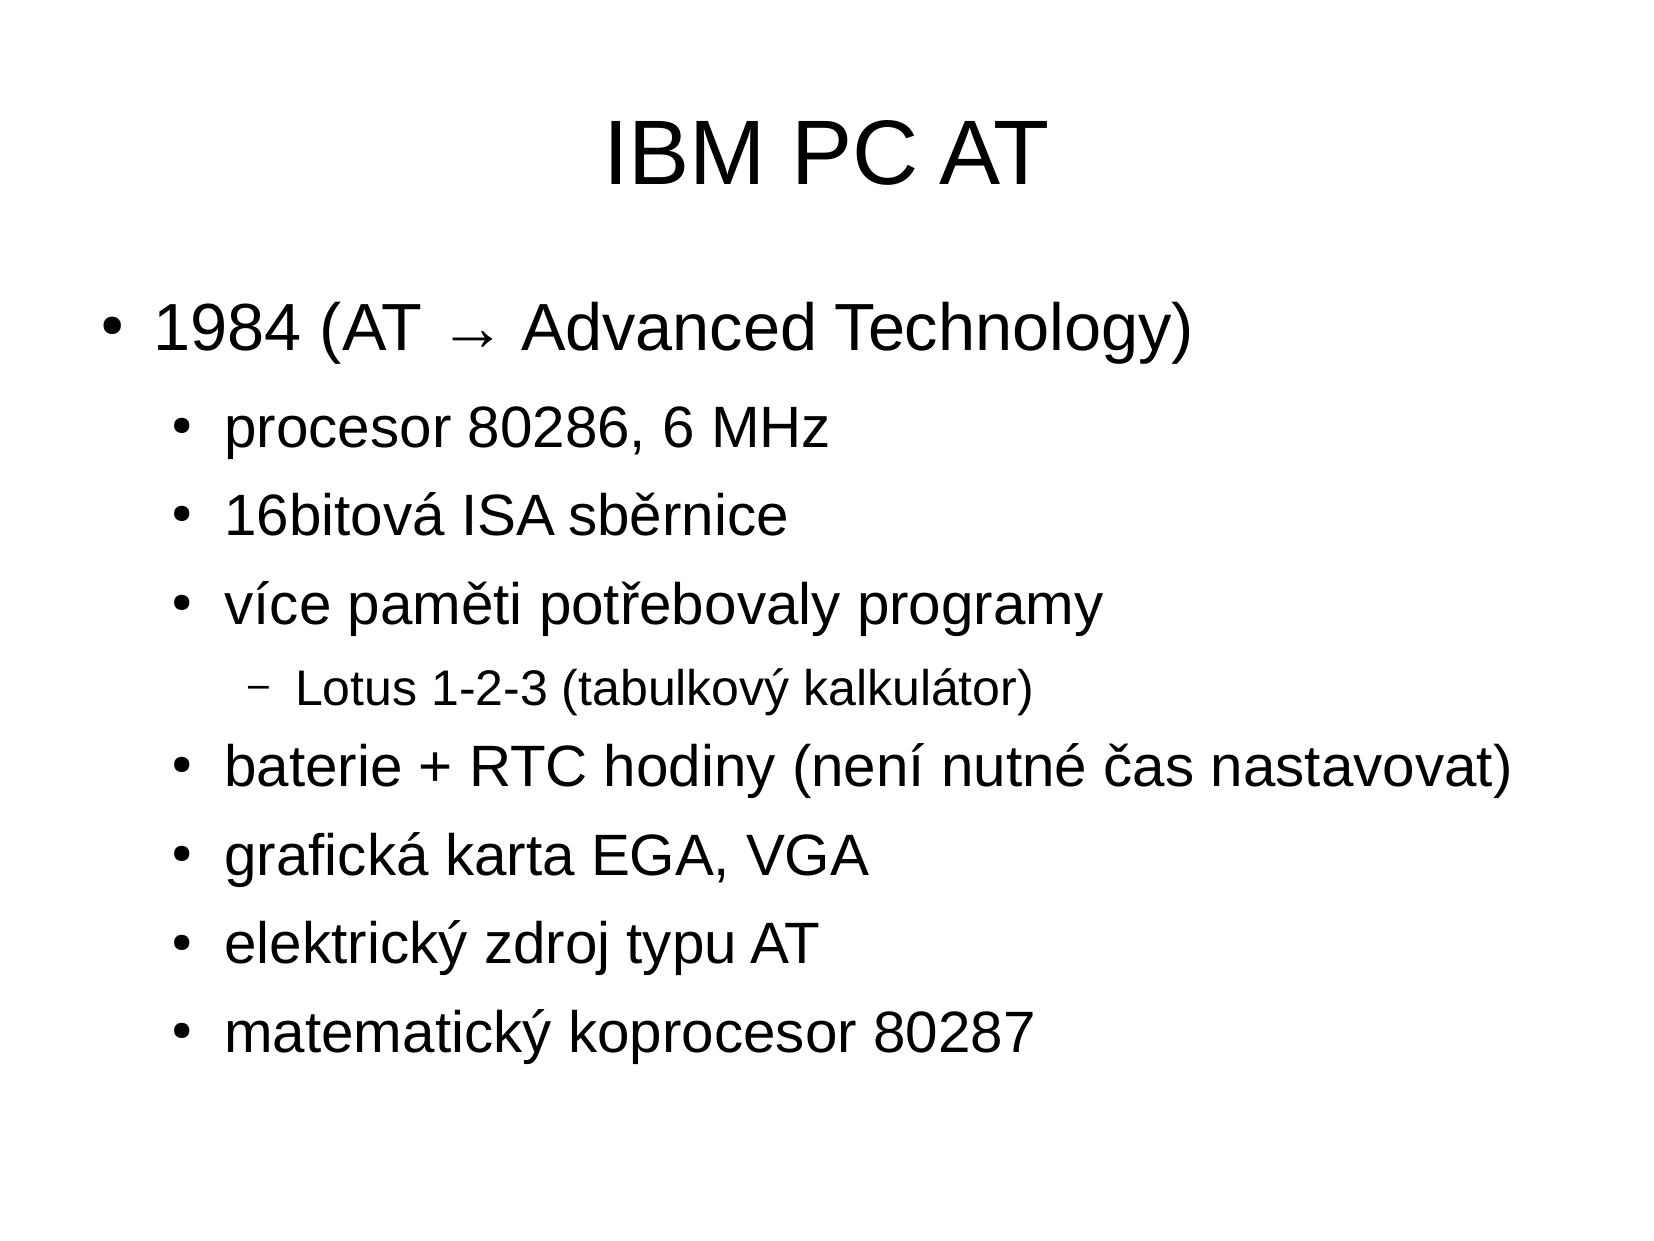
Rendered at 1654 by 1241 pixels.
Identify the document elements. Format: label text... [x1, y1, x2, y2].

list 1984 (AT → Advanced Technology) procesor 80286, 6 MHz 16bitová ISA sběrnice více paměti potřebovaly programy Lotus 1-2-3 (tabulkový kalkulátor) baterie + RTC hodiny (není nutné čas nastavovat) grafická karta EGA, VGA elektrický zdroj typu AT matematický koprocesor 80287 [82, 290, 1571, 1109]
title IBM PC AT [82, 49, 1571, 257]
